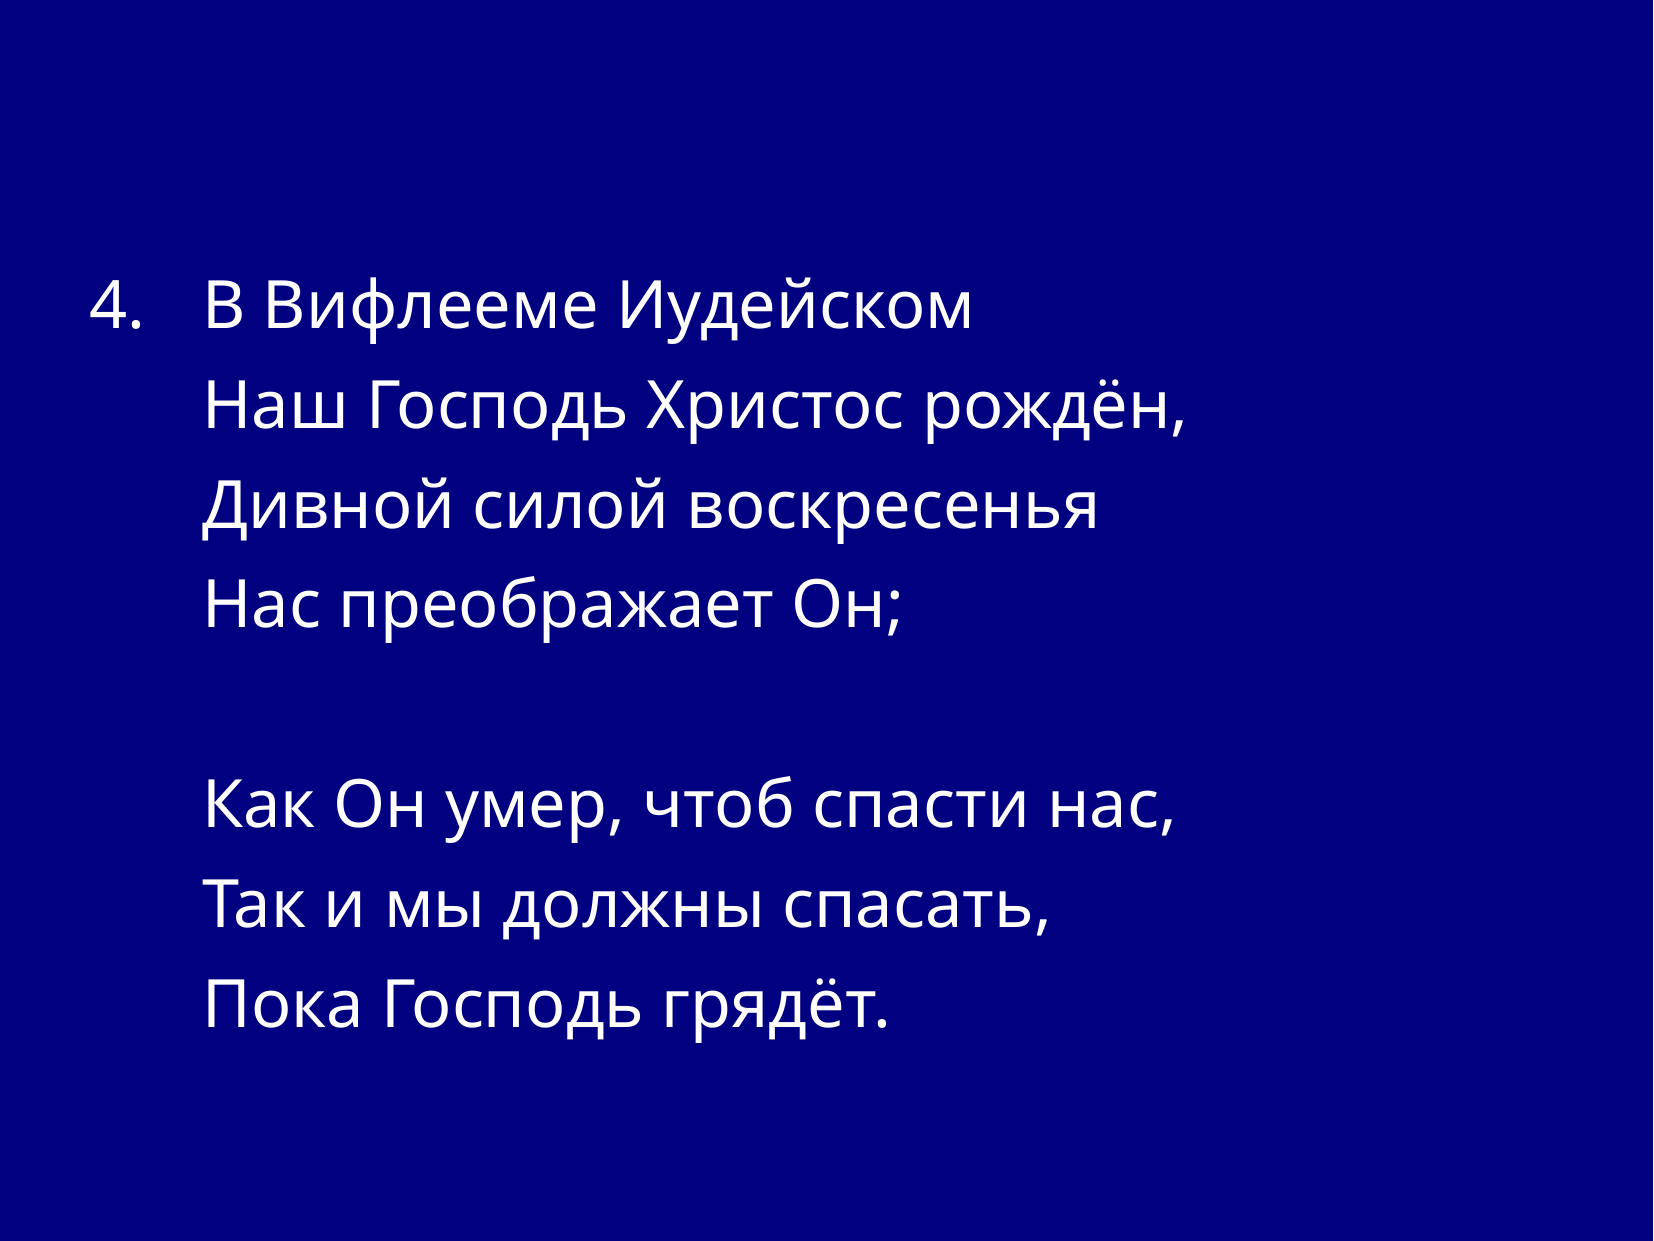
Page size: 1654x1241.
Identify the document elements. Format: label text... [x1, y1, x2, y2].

text_box 4. В Вифлееме Иудейском Наш Господь Христос рождён, Дивной силой воскресенья Нас преображает Он; Как Он умер, чтоб спасти нас, Так и мы должны спасать, Пока Господь грядёт. [75, 150, 1576, 1163]
